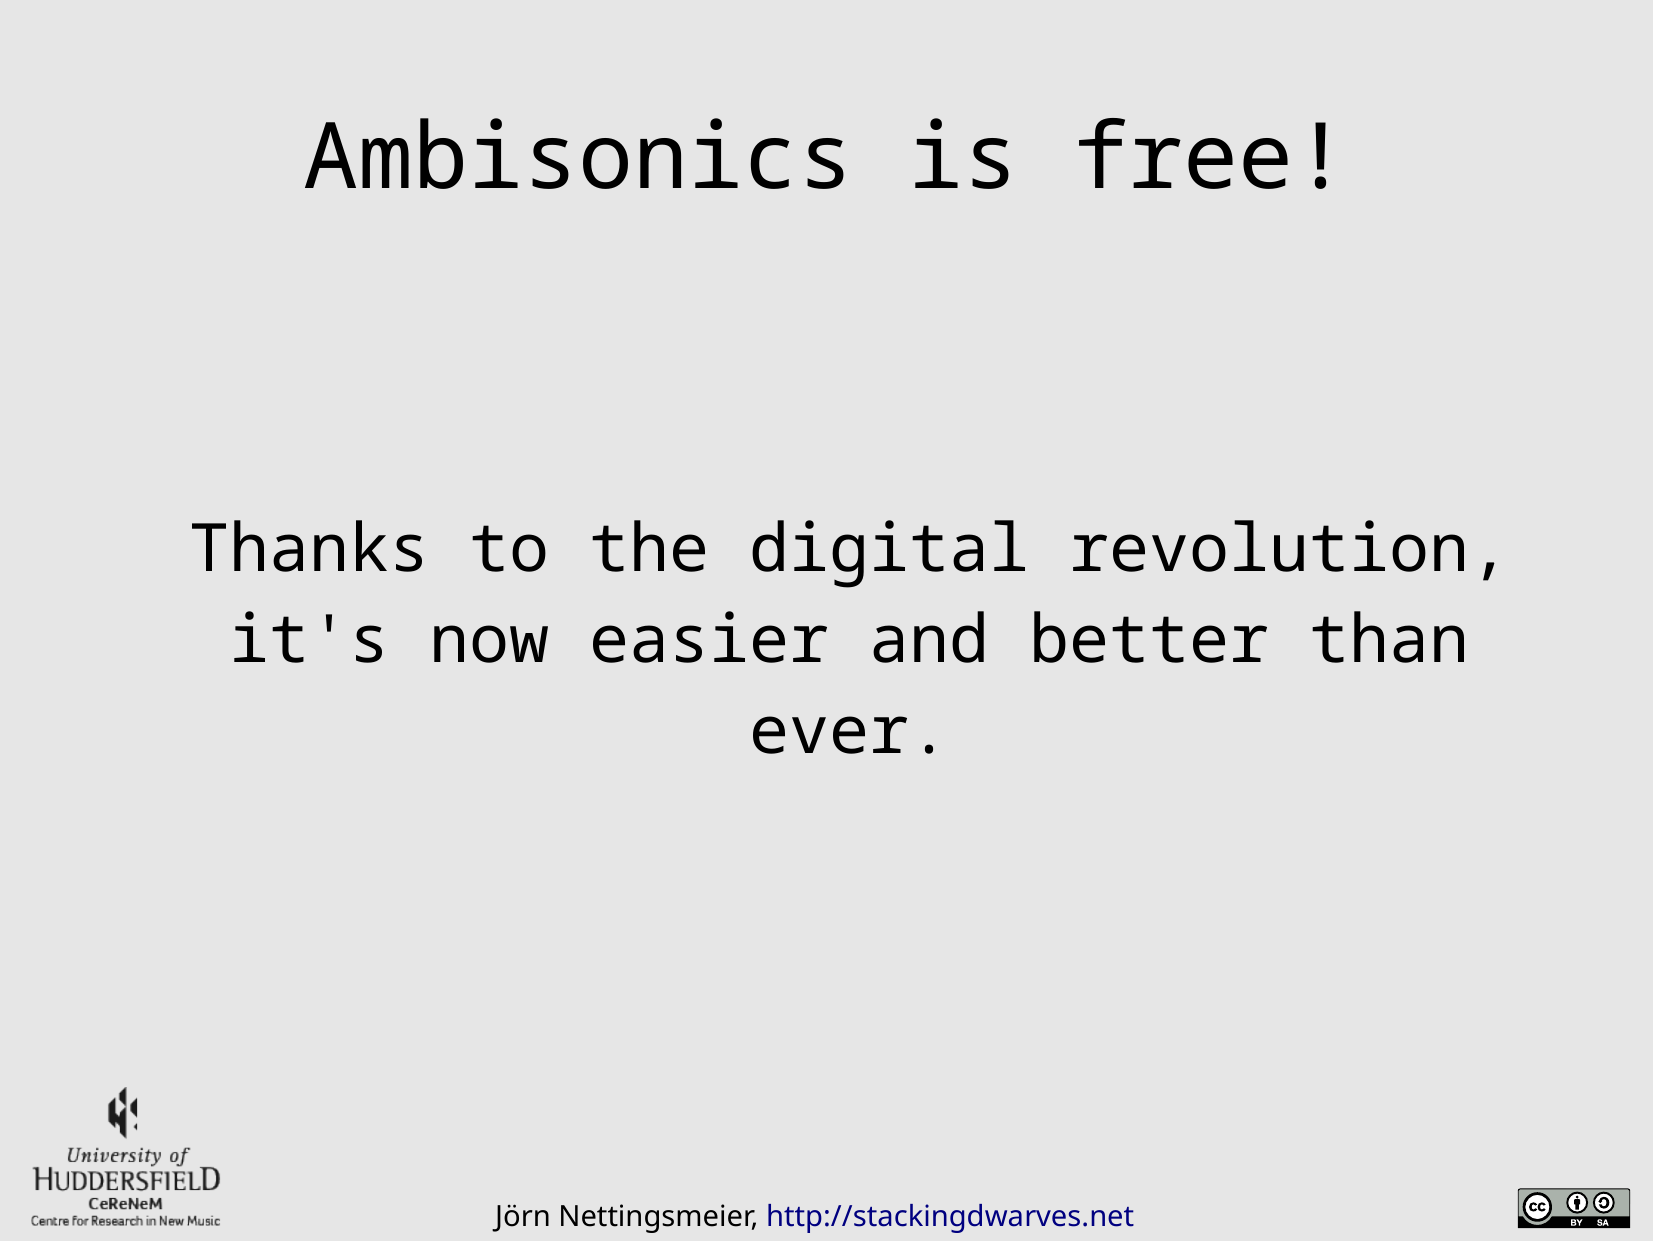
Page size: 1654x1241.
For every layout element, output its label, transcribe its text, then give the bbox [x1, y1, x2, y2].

text_box Thanks to the digital revolution, it's now easier and better than ever. [77, 493, 1578, 839]
title Ambisonics is free! [82, 49, 1571, 257]
picture [31, 1087, 222, 1229]
